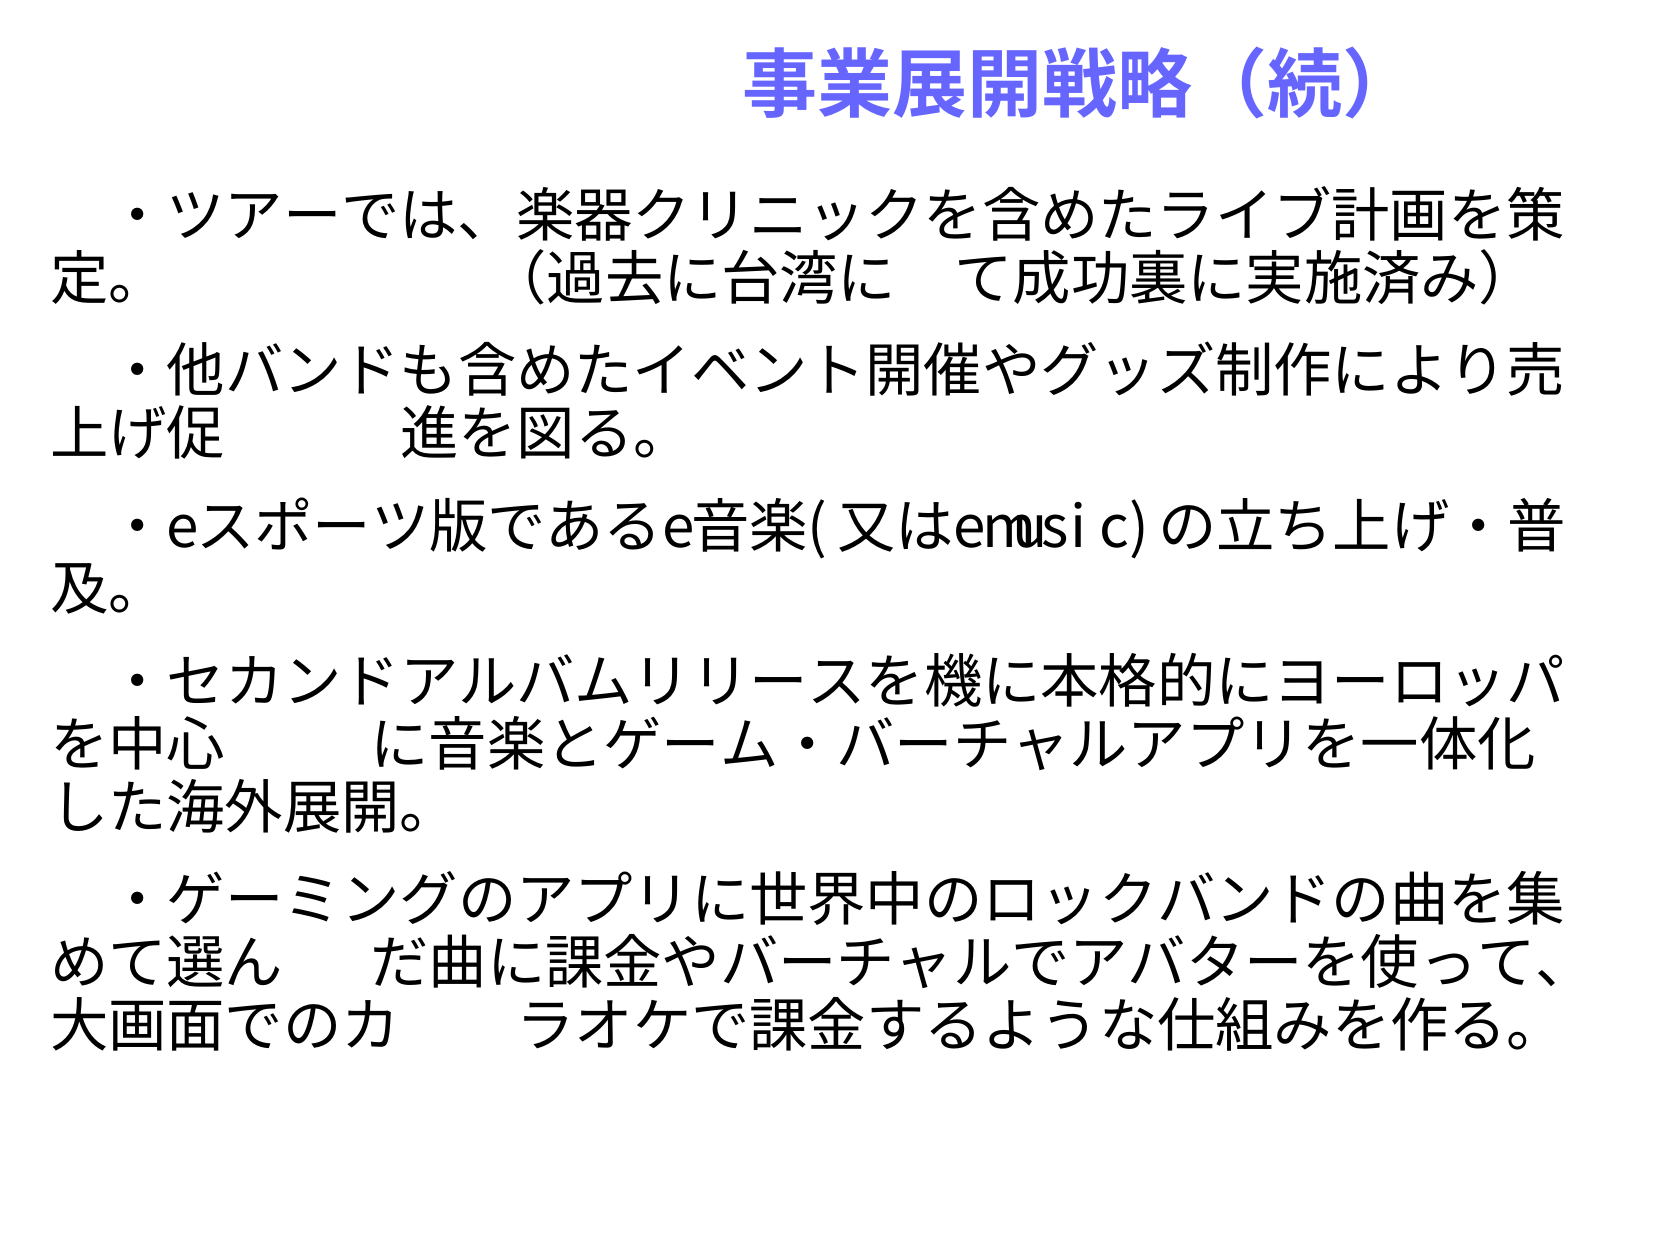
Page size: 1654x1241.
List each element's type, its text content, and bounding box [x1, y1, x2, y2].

text_box ・ツアーでは、楽器クリニックを含めたライブ計画を策定。 （過去に台湾に て成功裏に実施済み） ・他バンドも含めたイベント開催やグッズ制作により売上げ促 進を図る。 ・eスポーツ版であるe音楽(又はemusic)の立ち上げ・普及。 ・セカンドアルバムリリースを機に本格的にヨーロッパを中心 に音楽とゲーム・バーチャルアプリを一体化した海外展開。 ・ゲーミングのアプリに世界中のロックバンドの曲を集めて選ん だ曲に課金やバーチャルでアバターを使って、大画面でのカ ラオケで課金するような仕組みを作る。 [35, 178, 1595, 1193]
text_box 事業展開戦略（続） [90, 38, 1654, 214]
